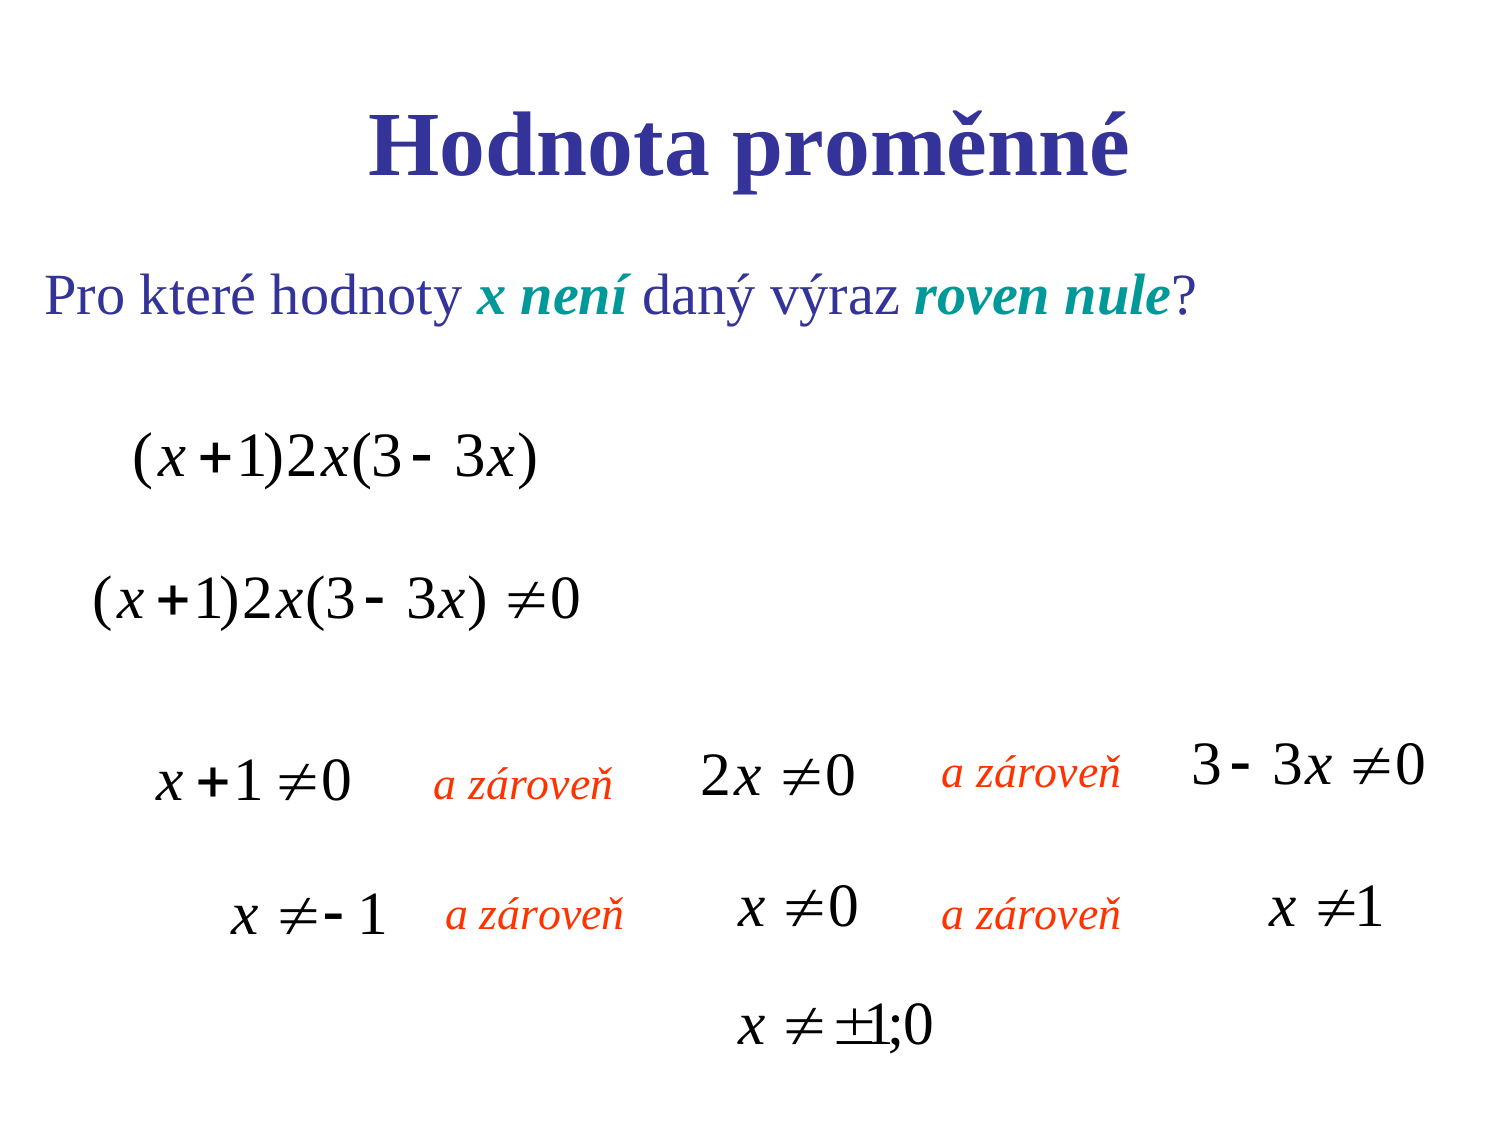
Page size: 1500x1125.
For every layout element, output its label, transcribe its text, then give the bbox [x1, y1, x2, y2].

chart [1184, 727, 1436, 800]
title Hodnota proměnné [75, 45, 1426, 233]
chart [144, 743, 361, 816]
chart [219, 877, 395, 950]
chart [1257, 869, 1392, 942]
text_box a zároveň [430, 869, 703, 953]
text_box a zároveň [419, 739, 691, 823]
chart [83, 562, 592, 645]
text_box a zároveň [927, 727, 1199, 811]
text_box a zároveň [927, 869, 1199, 953]
chart [726, 987, 947, 1070]
text_box [123, 418, 550, 503]
chart [726, 869, 870, 942]
chart [690, 738, 866, 811]
text_box Pro které hodnoty x není daný výraz roven nule? [29, 219, 1412, 362]
